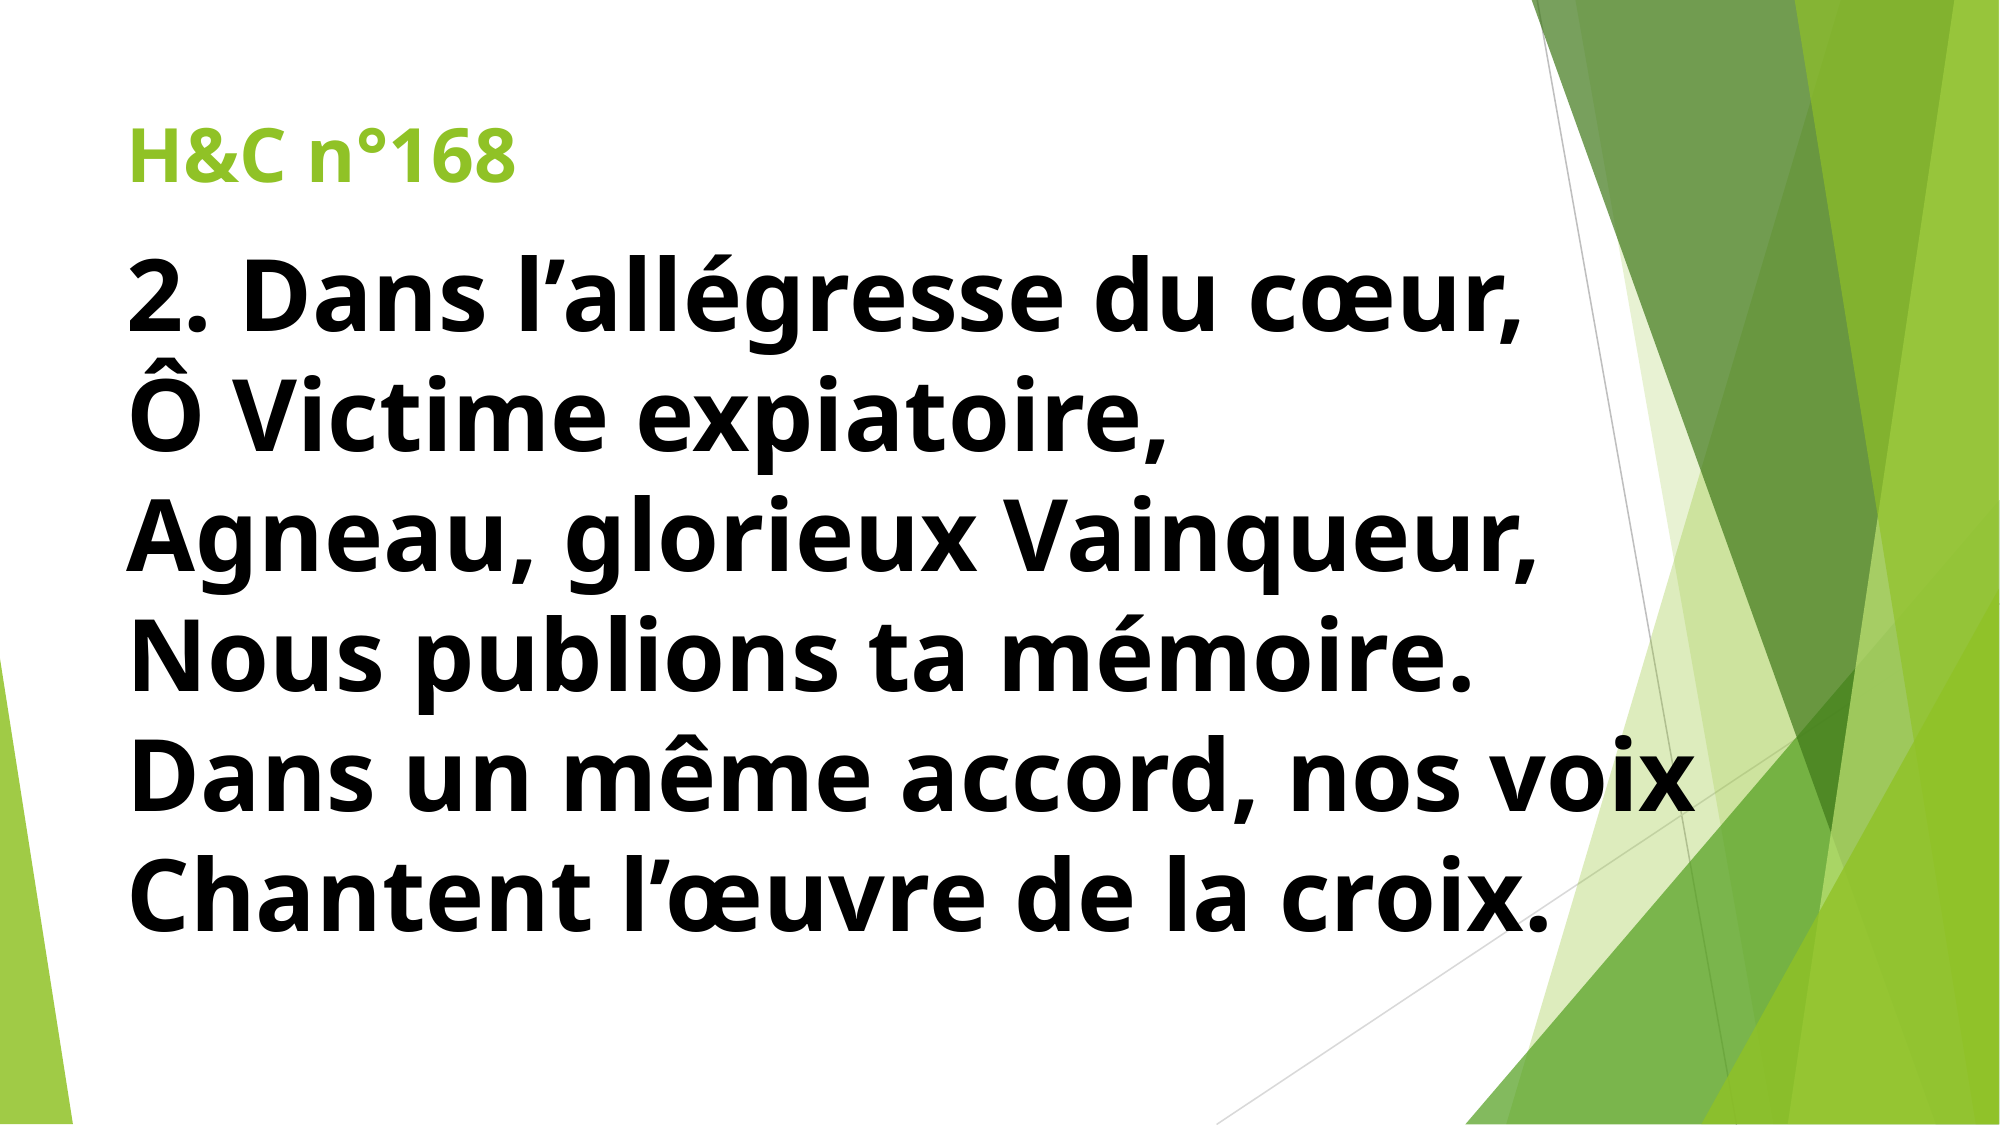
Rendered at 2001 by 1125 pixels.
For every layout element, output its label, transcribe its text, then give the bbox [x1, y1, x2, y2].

text_box H&C n°168 [111, 99, 1522, 224]
text_box 2. Dans l’allégresse du cœur, Ô Victime expiatoire, Agneau, glorieux Vainqueur, Nous publions ta mémoire. Dans un même accord, nos voix Chantent l’œuvre de la croix. [111, 224, 1949, 1063]
